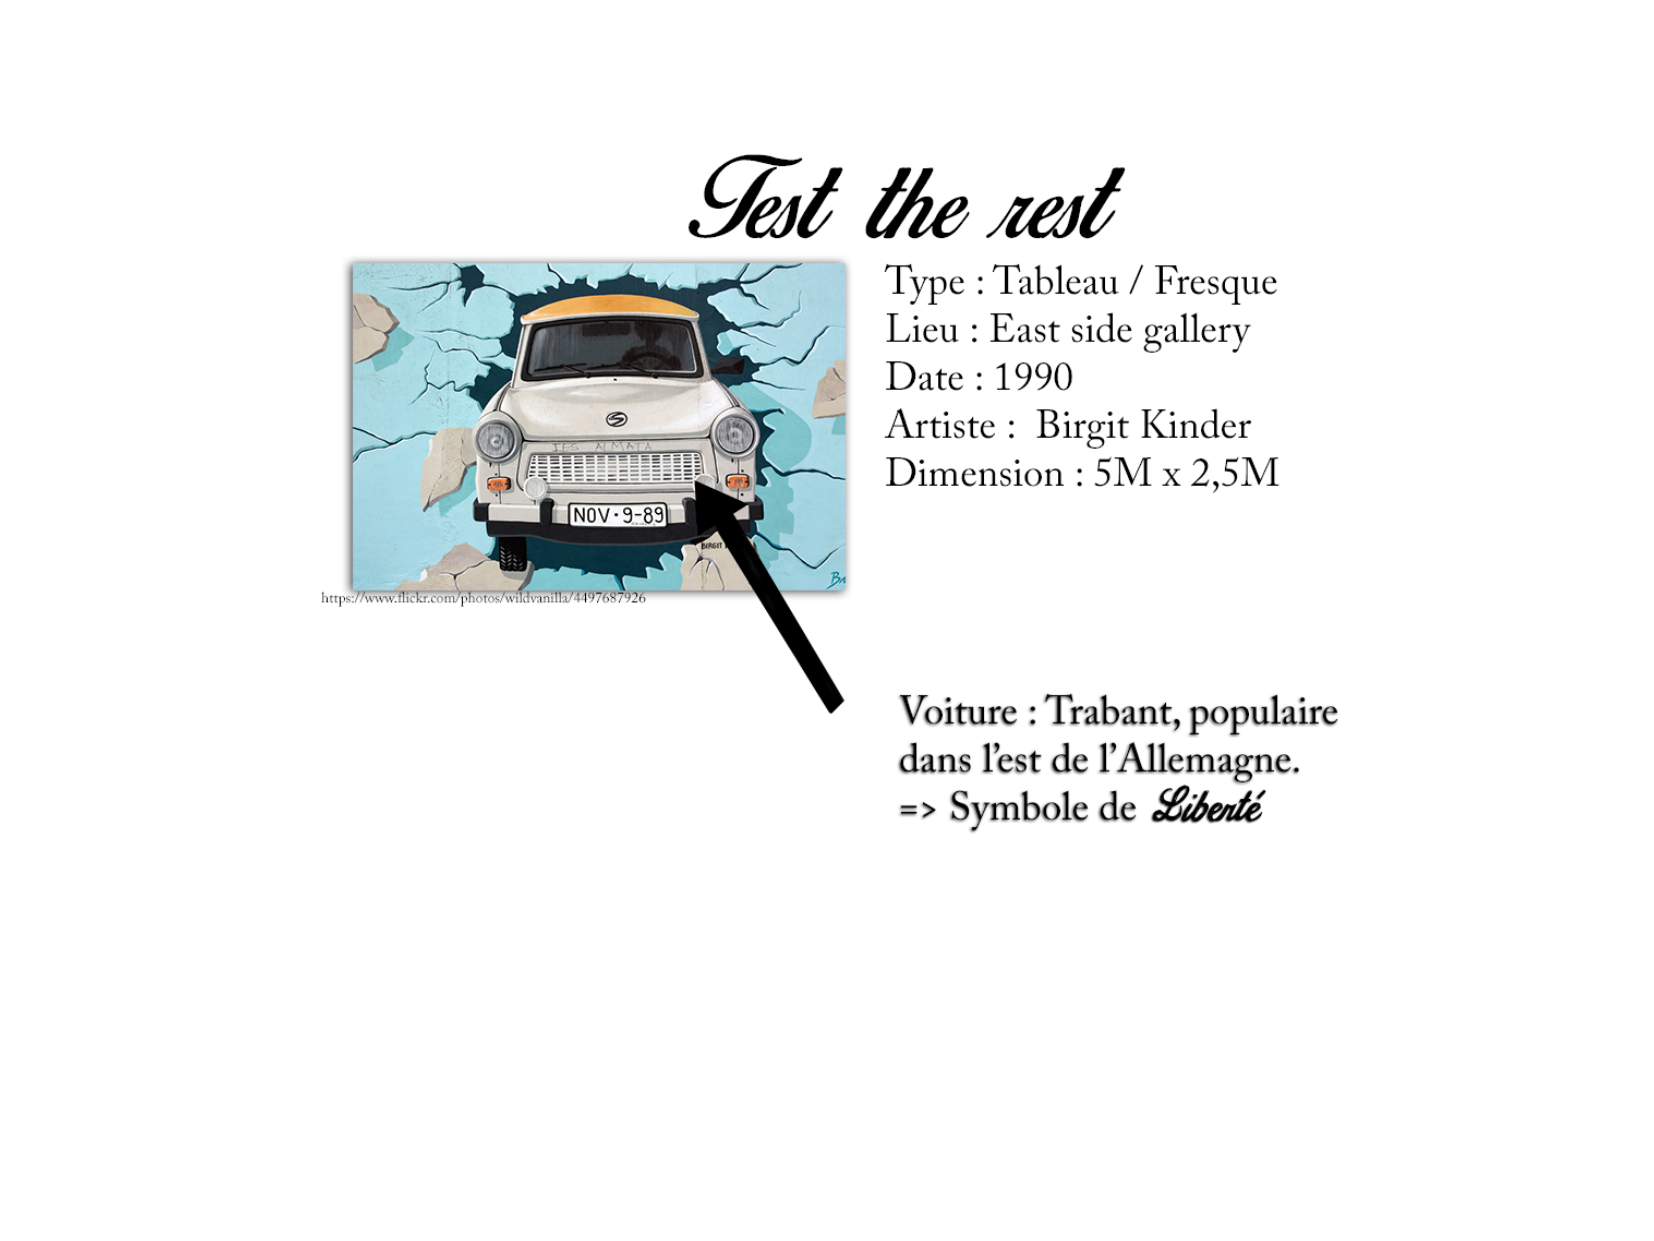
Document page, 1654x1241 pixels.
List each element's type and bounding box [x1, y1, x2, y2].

picture [307, 128, 1430, 969]
